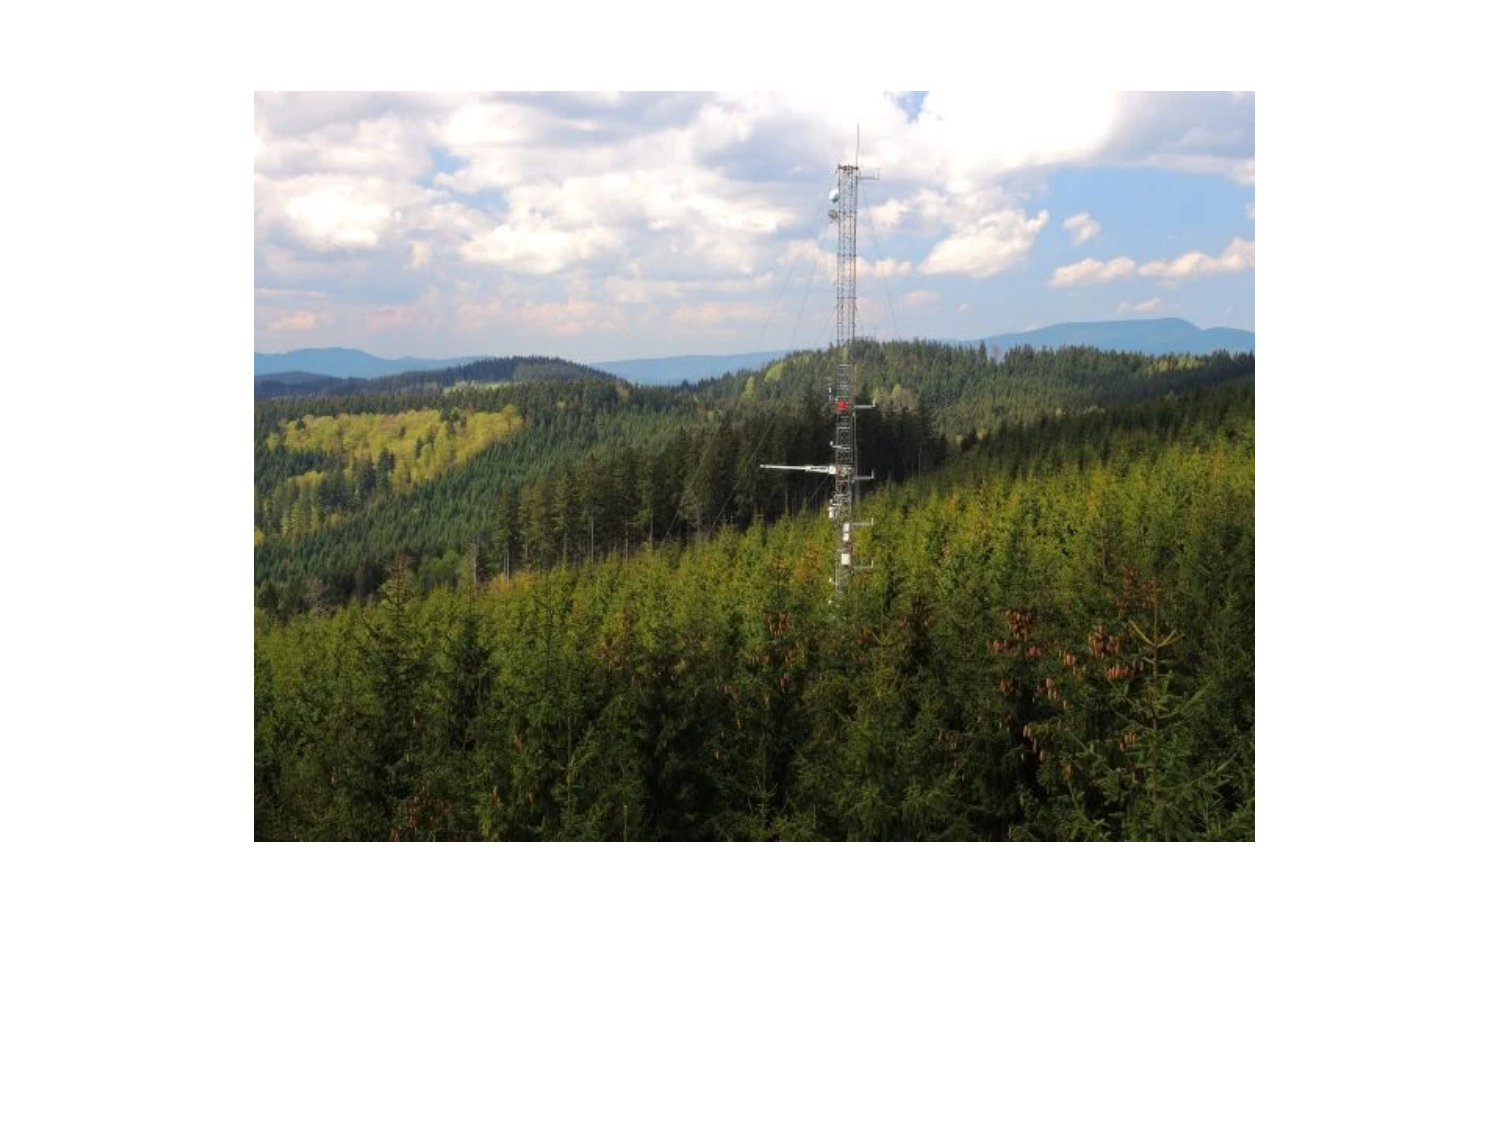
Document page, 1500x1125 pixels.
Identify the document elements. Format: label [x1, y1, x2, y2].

picture [254, 91, 1255, 842]
